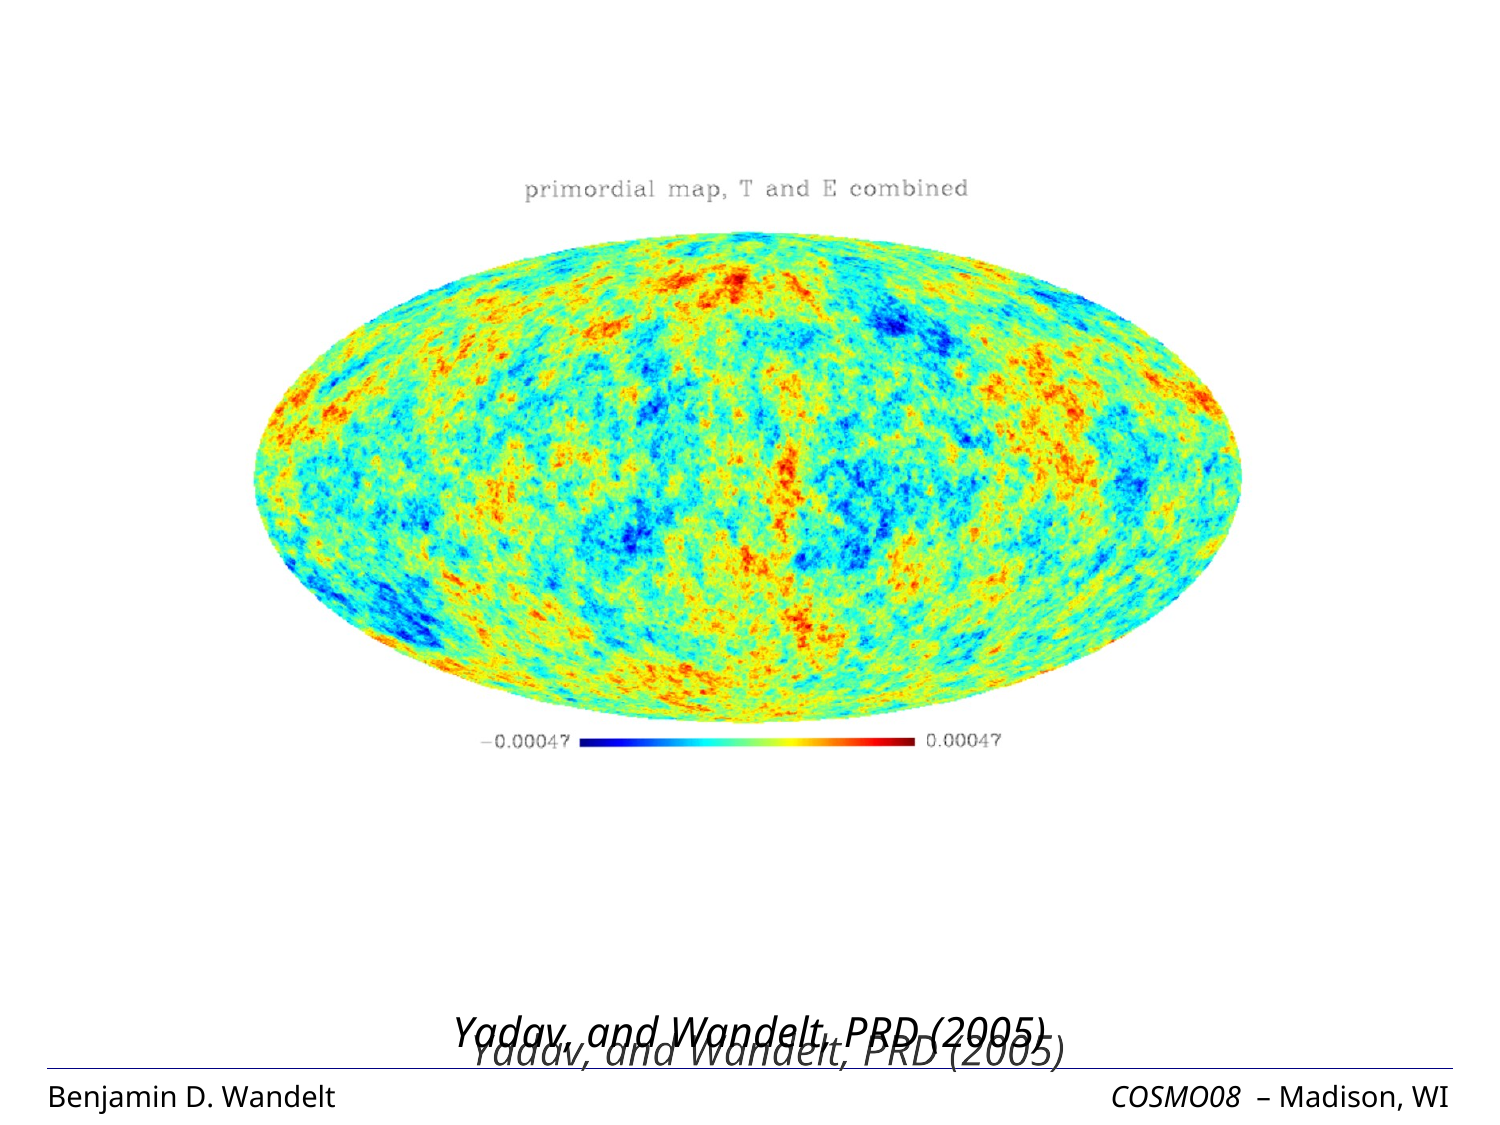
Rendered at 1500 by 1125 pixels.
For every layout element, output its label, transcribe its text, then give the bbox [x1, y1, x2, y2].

text_box Yadav, and Wandelt, PRD (2005) [437, 994, 1068, 1059]
picture [244, 163, 1253, 792]
